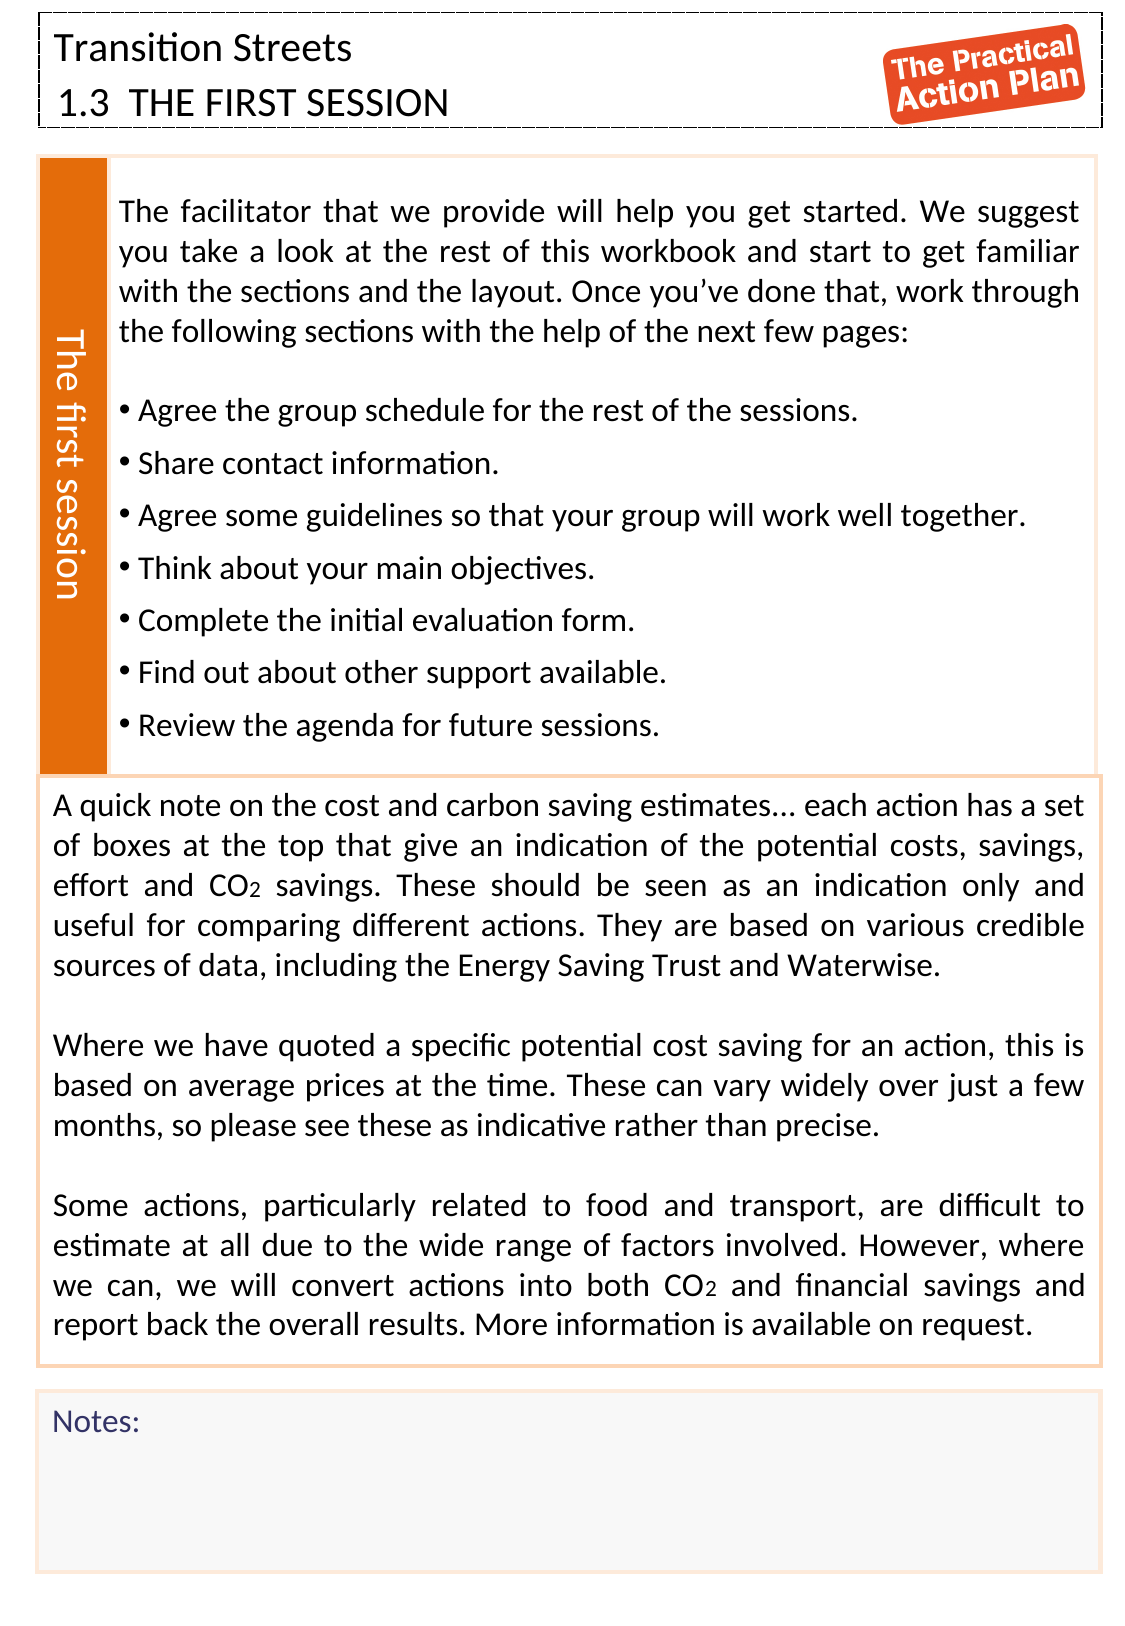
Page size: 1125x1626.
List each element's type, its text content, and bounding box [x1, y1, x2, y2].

text_box The first session [38, 155, 110, 775]
text_box The facilitator that we provide will help you get started. We suggest you take a look at the rest of this workbook and start to get familiar with the sections and the layout. Once you’ve done that, work through the following sections with the help of the next few pages: Agree the group schedule for the rest of the sessions. Share contact information. Agree some guidelines so that your group will work well together. Think about your main objectives. Complete the initial evaluation form. Find out about other support available. Review the agenda for future sessions. [110, 155, 1097, 775]
text_box 1.3 THE FIRST SESSION [42, 67, 474, 132]
text_box Notes: [37, 1391, 1101, 1572]
picture [870, 24, 1102, 128]
text_box A quick note on the cost and carbon saving estimates... each action has a set of boxes at the top that give an indication of the potential costs, savings, effort and CO2 savings. These should be seen as an indication only and useful for comparing different actions. They are based on various credible sources of data, including the Energy Saving Trust and Waterwise. Where we have quoted a specific potential cost saving for an action, this is based on average prices at the time. These can vary widely over just a few months, so please see these as indicative rather than precise. Some actions, particularly related to food and transport, are difficult to estimate at all due to the wide range of factors involved. However, where we can, we will convert actions into both CO2 and financial savings and report back the overall results. More information is available on request. [38, 775, 1102, 1367]
